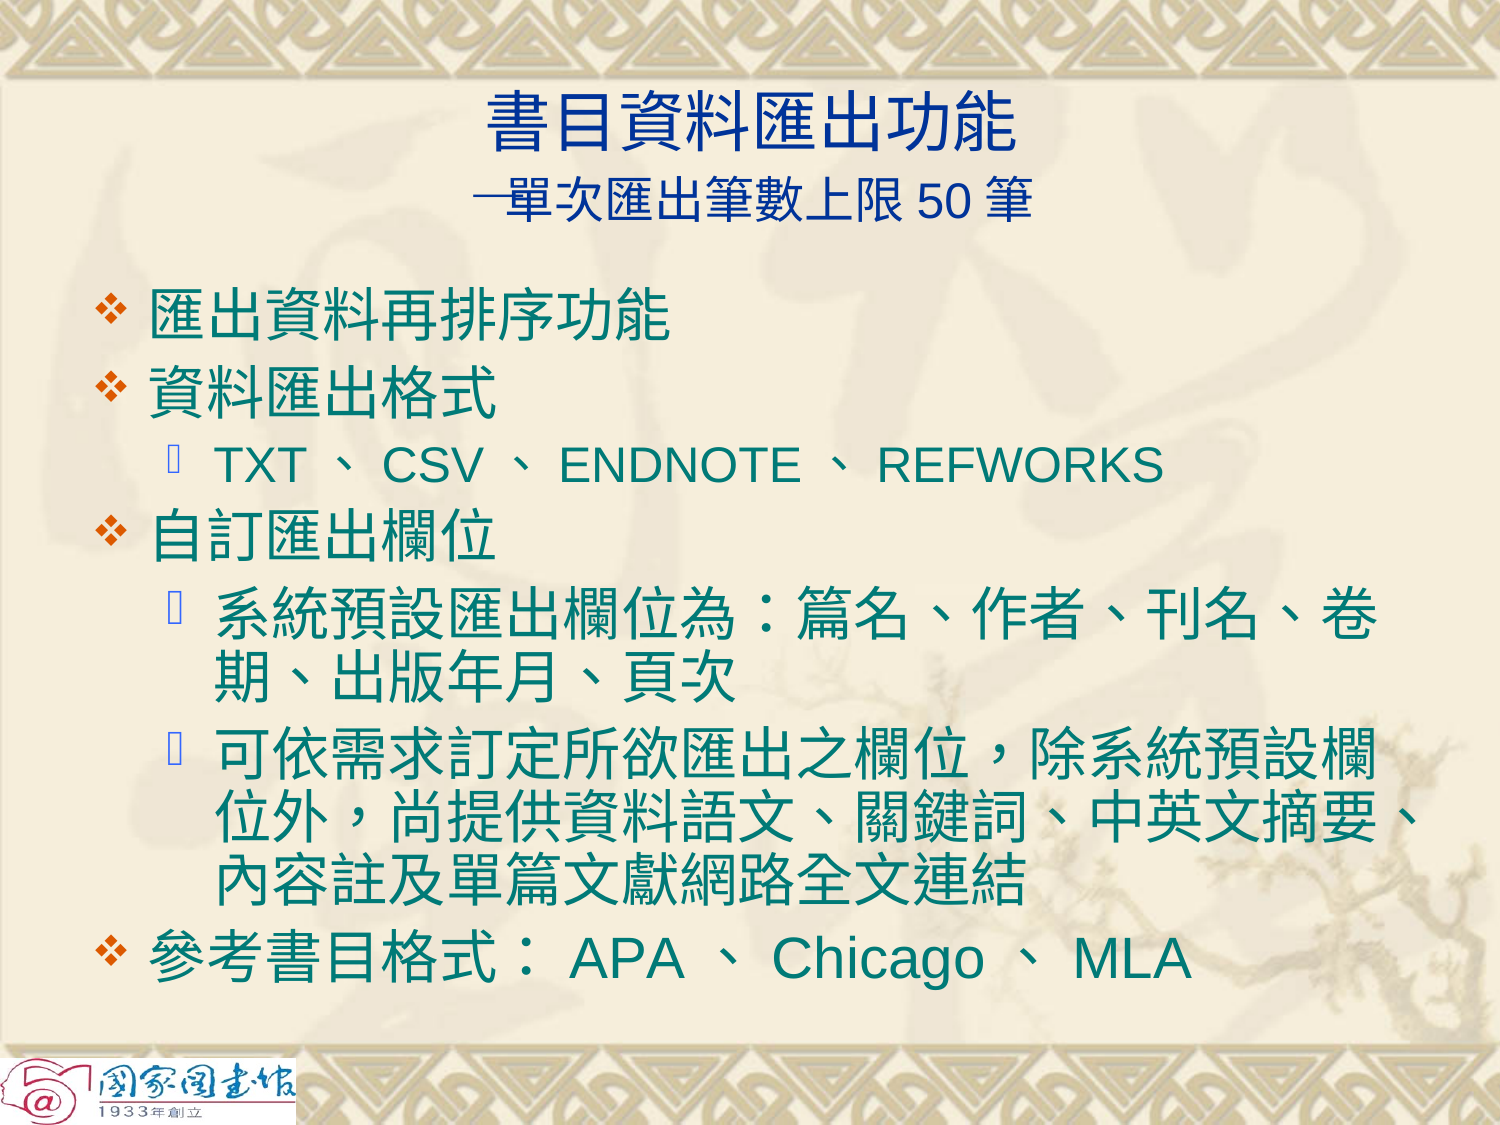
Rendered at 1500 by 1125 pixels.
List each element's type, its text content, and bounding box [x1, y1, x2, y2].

list 匯出資料再排序功能 資料匯出格式 TXT、CSV、ENDNOTE、REFWORKS 自訂匯出欄位 系統預設匯出欄位為：篇名、作者、刊名、卷期、出版年月、頁次 可依需求訂定所欲匯出之欄位，除系統預設欄位外，尚提供資料語文、關鍵詞、中英文摘要、內容註及單篇文獻網路全文連結 參考書目格式：APA、Chicago、MLA [76, 278, 1427, 1047]
picture [0, 0, 1500, 1125]
title 書目資料匯出功能 —單次匯出筆數上限50筆 [76, 54, 1427, 256]
